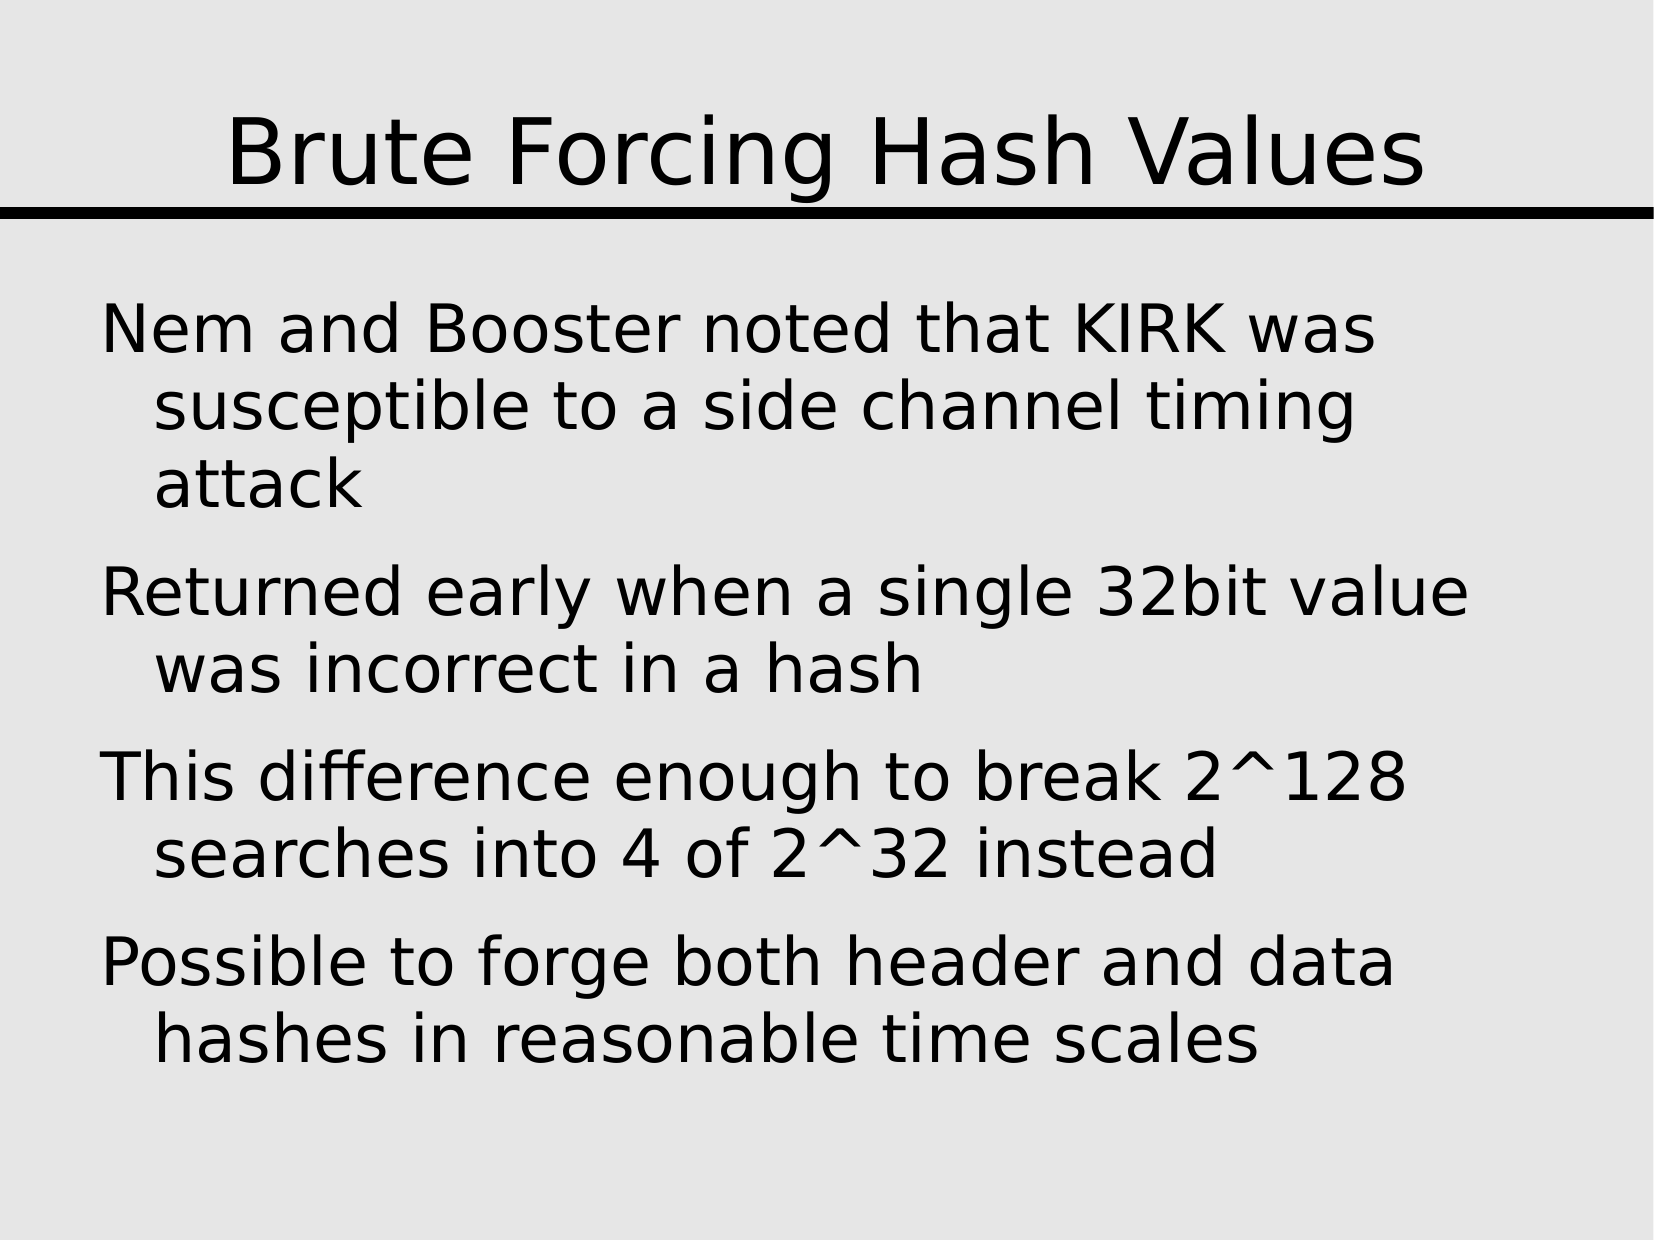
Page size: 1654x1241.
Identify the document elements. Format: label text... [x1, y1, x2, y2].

list Nem and Booster noted that KIRK was susceptible to a side channel timing attack Returned early when a single 32bit value was incorrect in a hash This difference enough to break 2^128 searches into 4 of 2^32 instead Possible to forge both header and data hashes in reasonable time scales [82, 290, 1571, 1094]
title Brute Forcing Hash Values [82, 56, 1571, 250]
